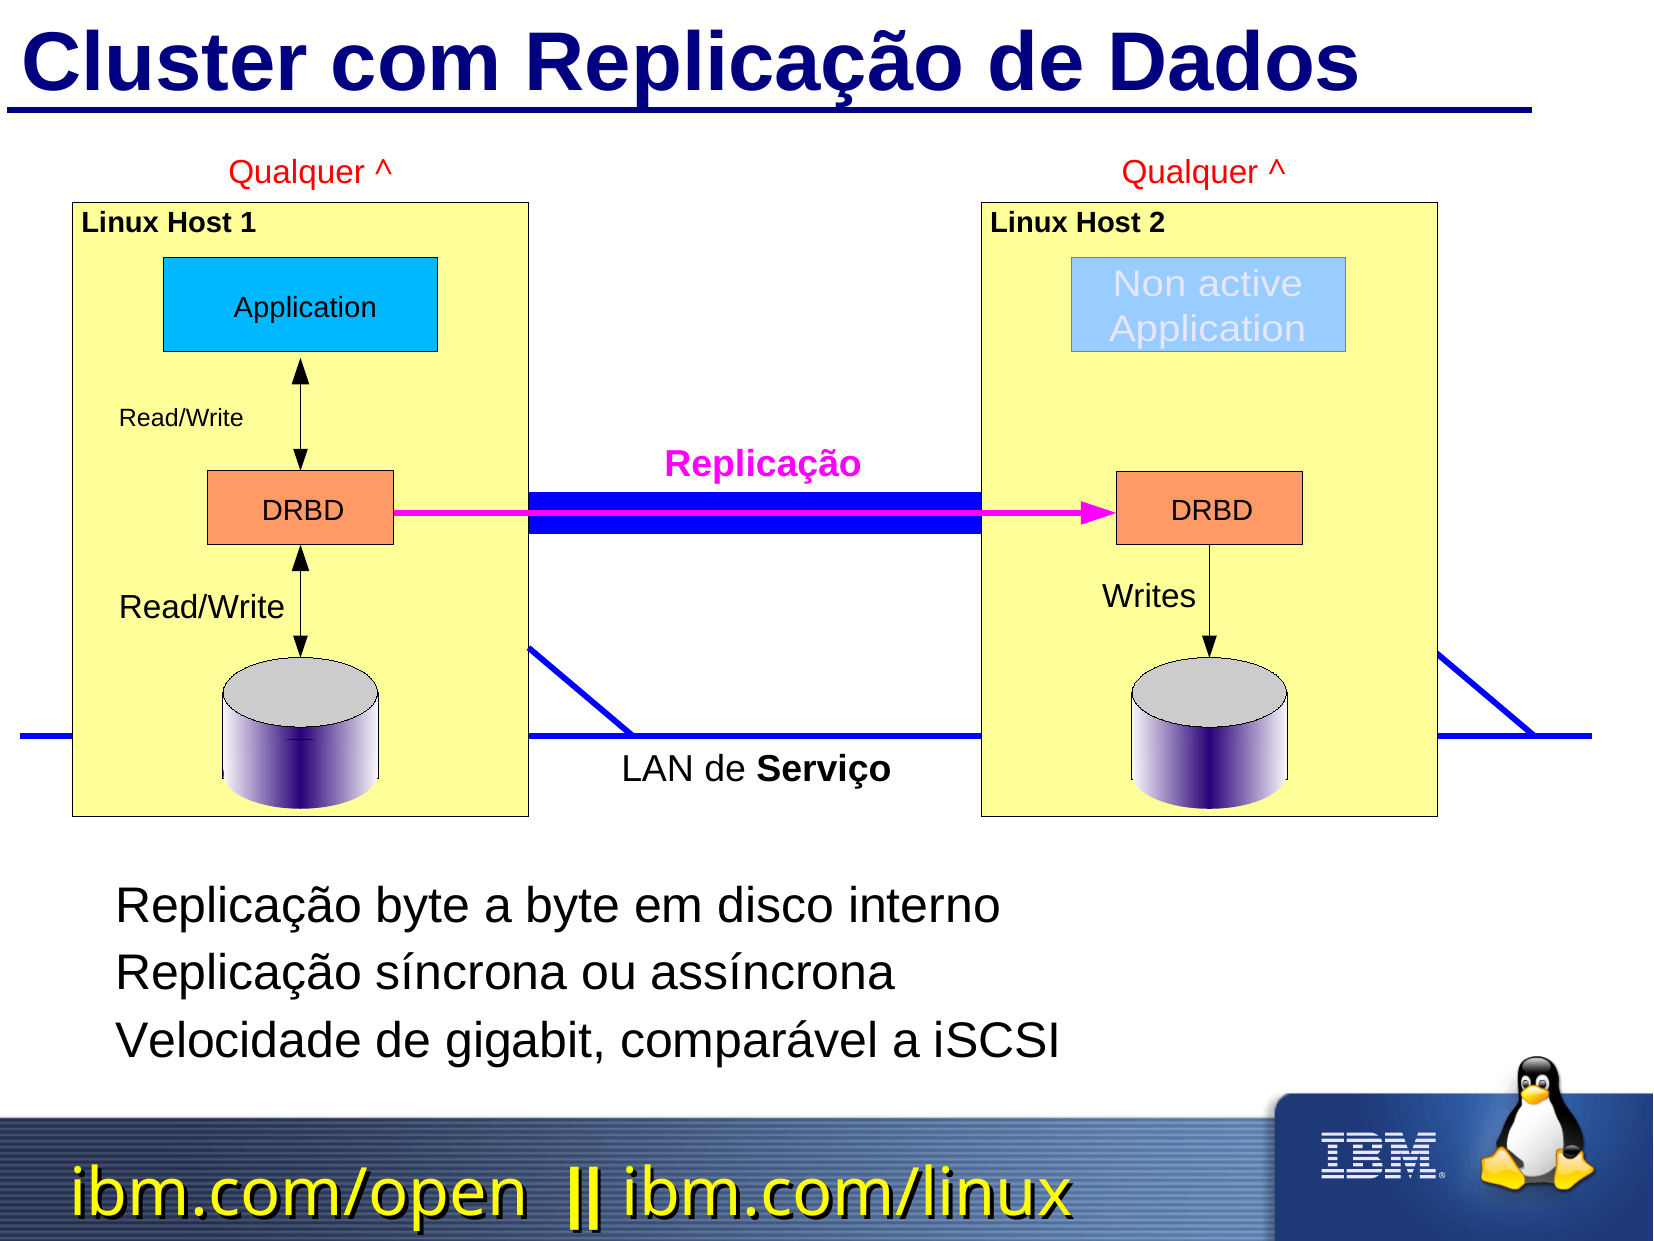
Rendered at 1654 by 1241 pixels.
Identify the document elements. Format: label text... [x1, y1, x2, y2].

text_box Non active Application [1109, 259, 1308, 350]
text_box Replicação [633, 438, 893, 486]
text_box Linux Host 1 [81, 204, 333, 253]
text_box Application [201, 282, 410, 331]
text_box Linux Host 2 [990, 204, 1242, 253]
text_box Qualquer ^ [167, 133, 454, 202]
text_box Qualquer ^ [1060, 133, 1348, 202]
text_box [72, 202, 529, 817]
text_box Replicação byte a byte em disco interno Replicação síncrona ou assíncrona Velocidade de gigabit, comparável a iSCSI [115, 876, 1556, 1068]
text_box LAN de Serviço [531, 744, 982, 784]
text_box Read/Write [118, 586, 297, 626]
text_box [981, 202, 1438, 817]
picture [0, 1055, 1653, 1241]
text_box Writes [1102, 574, 1204, 615]
text_box DRBD [1151, 485, 1273, 534]
text_box DRBD [243, 485, 364, 534]
text_box Cluster com Replicação de Dados [21, 8, 1639, 106]
text_box Read/Write [118, 401, 297, 442]
